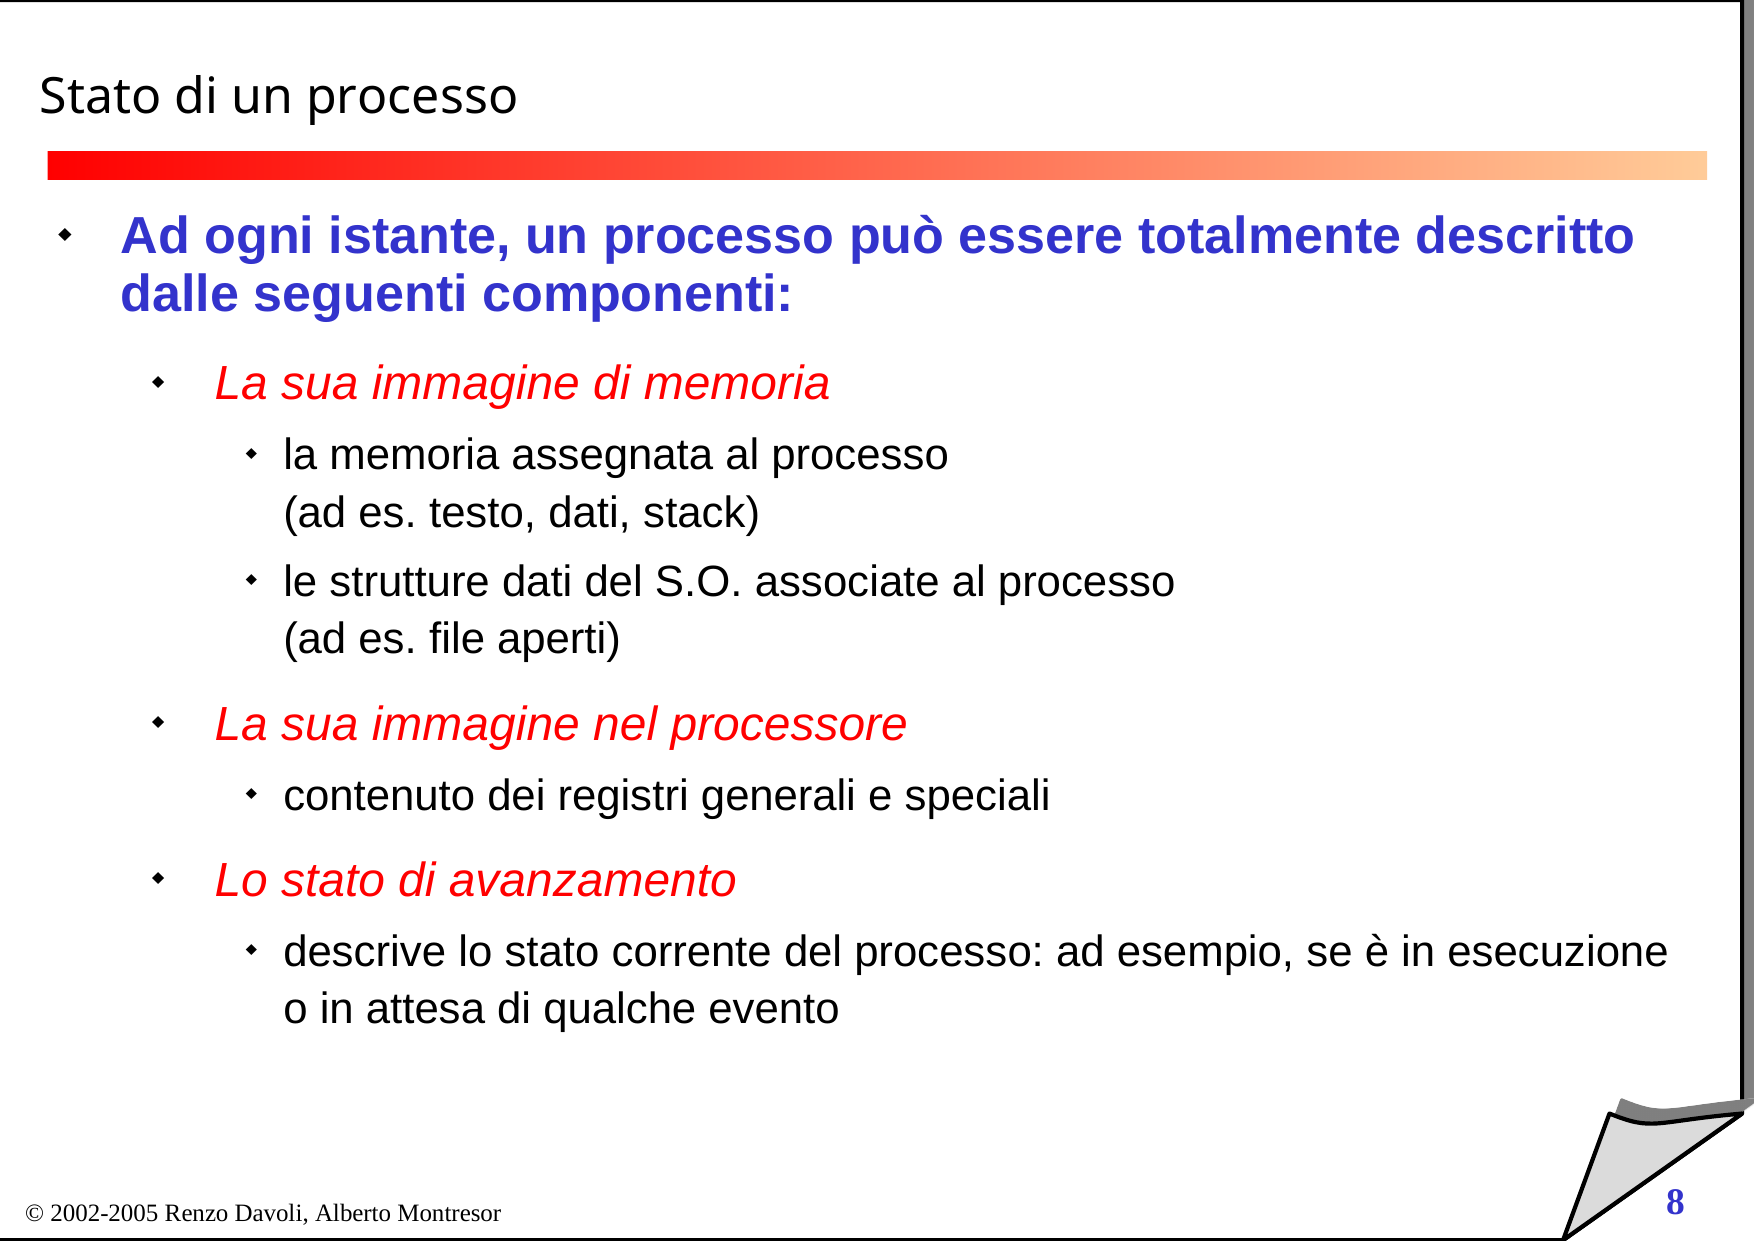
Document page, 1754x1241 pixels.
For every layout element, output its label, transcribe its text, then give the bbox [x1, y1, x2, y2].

title Stato di un processo [39, 49, 1713, 144]
list Ad ogni istante, un processo può essere totalmente descritto dalle seguenti componenti: La sua immagine di memoria la memoria assegnata al processo (ad es. testo, dati, stack) le strutture dati del S.O. associate al processo (ad es. file aperti) La sua immagine nel processore contenuto dei registri generali e speciali Lo stato di avanzamento descrive lo stato corrente del processo: ad esempio, se è in esecuzione o in attesa di qualche evento [58, 206, 1696, 1042]
